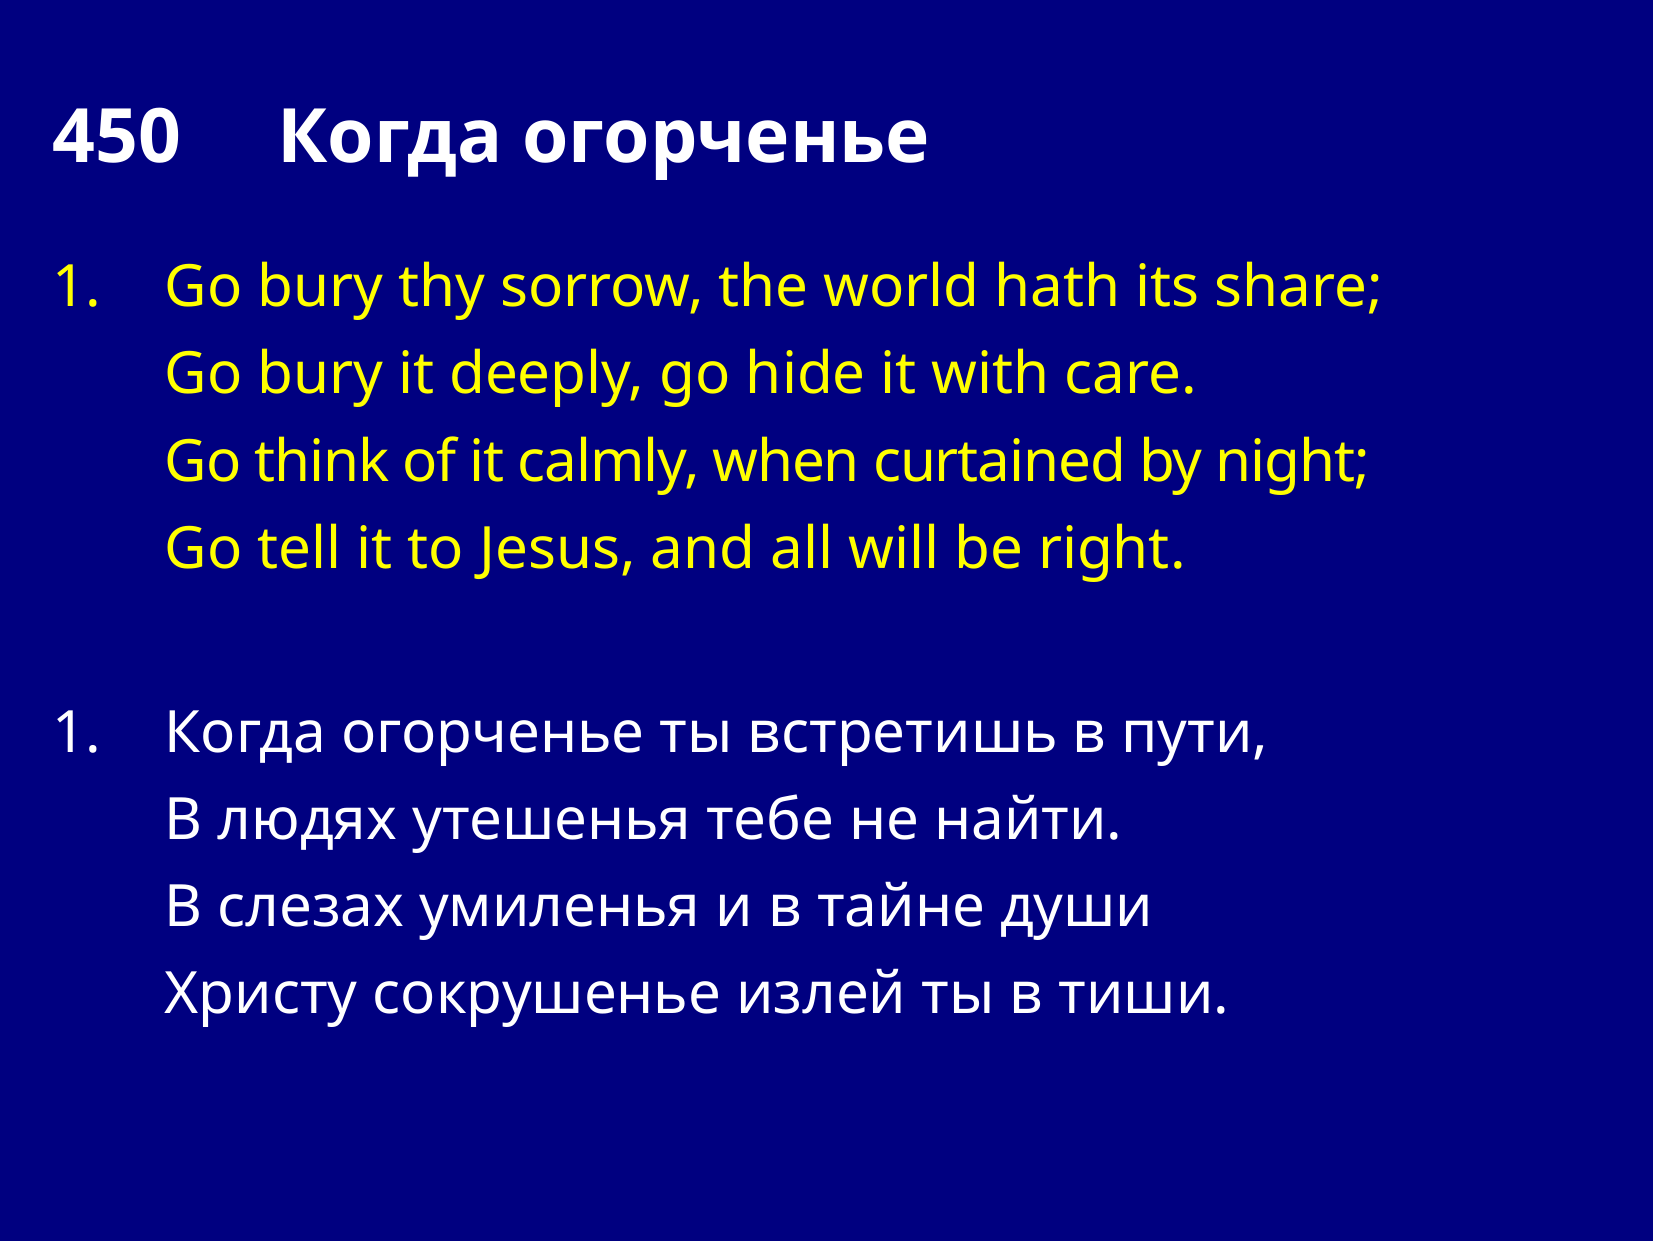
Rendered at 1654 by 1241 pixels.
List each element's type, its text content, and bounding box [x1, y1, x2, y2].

text_box 1. Go bury thy sorrow, the world hath its share; Go bury it deeply, go hide it with care. Go think of it calmly, when curtained by night; Go tell it to Jesus, and all will be right. [37, 150, 1653, 638]
text_box 1. Когда огорченье ты встретишь в пути, В людях утешенья тебе не найти. В слезах умиленья и в тайне души Христу сокрушенье излей ты в тиши. [37, 675, 1576, 1163]
text_box 450 Когда огорченье [37, 75, 1576, 188]
